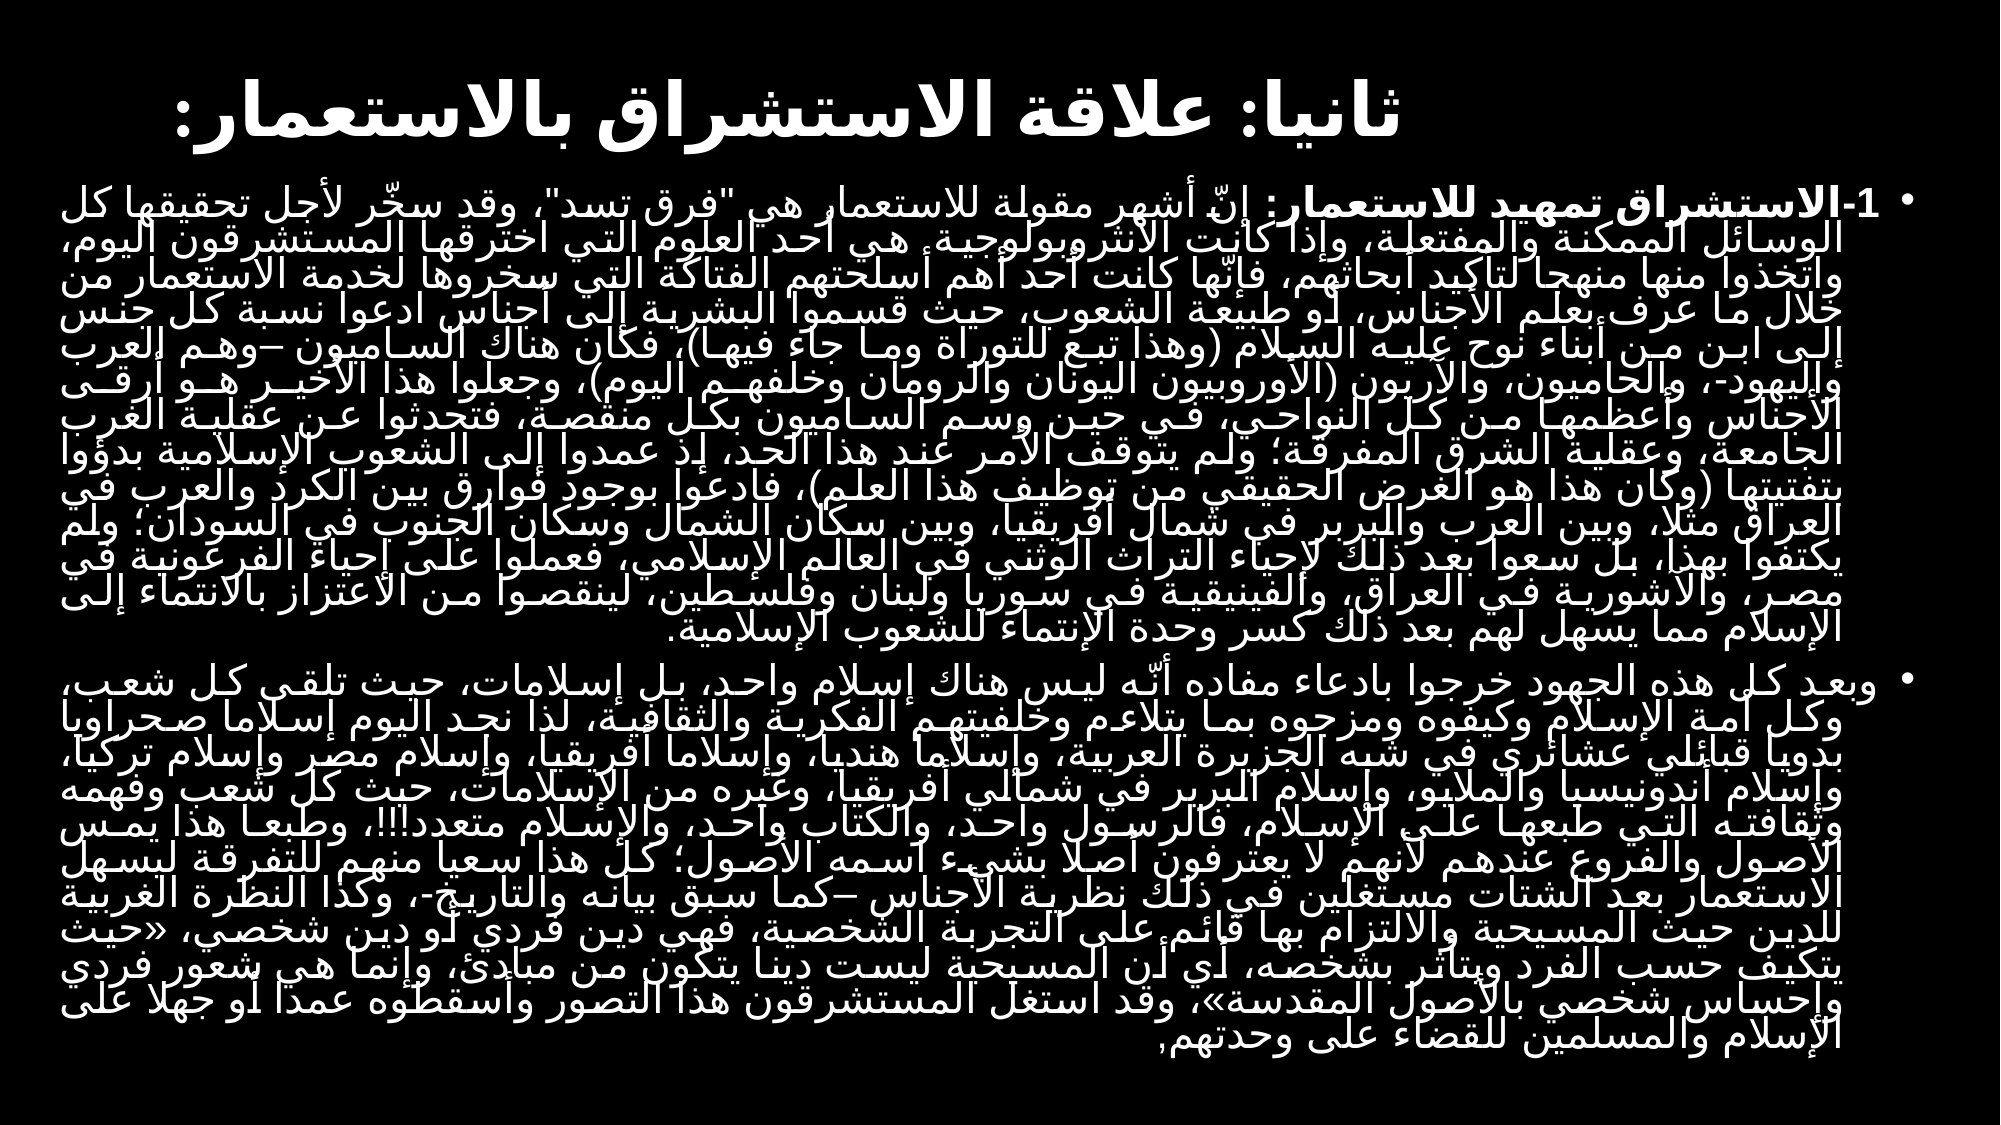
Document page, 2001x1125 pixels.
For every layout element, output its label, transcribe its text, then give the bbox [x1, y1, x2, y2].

list 1-الاستشراق تمهيد للاستعمار: إنّ أشهر مقولة للاستعمار هي "فرق تسد"، وقد سخّر لأجل تحقيقها كل الوسائل الممكنة والمفتعلة، وإذا كانت الأنثروبولوجية هي أحد العلوم التي اخترقها المستشرقون اليوم، واتخذوا منها منهجا لتأكيد أبحاثهم، فإنّها كانت أحد أهم أسلحتهم الفتاكة التي سخروها لخدمة الاستعمار من خلال ما عرف بعلم الأجناس، أو طبيعة الشعوب، حيث قسموا البشرية إلى أجناس ادعوا نسبة كل جنس إلى ابن من أبناء نوح عليه السلام (وهذا تبع للتوراة وما جاء فيها)، فكان هناك الساميون –وهم العرب واليهود-، والحاميون، والآريون (الأوروبيون اليونان والرومان وخلفهم اليوم)، وجعلوا هذا الأخير هو أرقى الأجناس وأعظمها من كل النواحي، في حين وسم الساميون بكل منقصة، فتحدثوا عن عقلية الغرب الجامعة، وعقلية الشرق المفرقة؛ ولم يتوقف الأمر عند هذا الحد، إذ عمدوا إلى الشعوب الإسلامية بدؤوا بتفتيتها (وكان هذا هو الغرض الحقيقي من توظيف هذا العلم)، فادعوا بوجود فوارق بين الكرد والعرب في العراق مثلا، وبين العرب والبربر في شمال أفريقيا، وبين سكان الشمال وسكان الجنوب في السودان؛ ولم يكتفوا بهذا، بل سعوا بعد ذلك لإحياء التراث الوثني في العالم الإسلامي، فعملوا على إحياء الفرعونية في مصر، والآشورية في العراق، والفينيقية في سوريا ولبنان وفلسطين، لينقصوا من الاعتزاز بالانتماء إلى الإسلام مما يسهل لهم بعد ذلك كسر وحدة الإنتماء للشعوب الإسلامية. وبعد كل هذه الجهود خرجوا بادعاء مفاده أنّه ليس هناك إسلام واحد، بل إسلامات، حيث تلقى كل شعب، وكل أمة الإسلام وكيفوه ومزجوه بما يتلاءم وخلفيتهم الفكرية والثقافية، لذا نجد اليوم إسلاما صحراويا بدويا قبائلي عشائري في شبه الجزيرة العربية، وإسلاما هنديا، وإسلاما أفريقيا، وإسلام مصر وإسلام تركيا، وإسلام أندونيسيا والملايو، وإسلام البربر في شمالي أفريقيا، وغيره من الإسلامات، حيث كل شعب وفهمه وثقافته التي طبعها على الإسلام، فالرسول واحد، والكتاب واحد، والإسلام متعدد!!!، وطبعا هذا يمس الأصول والفروع عندهم لأنهم لا يعترفون أصلا بشيء اسمه الأصول؛ كل هذا سعيا منهم للتفرقة ليسهل الاستعمار بعد الشتات مستغلين في ذلك نظرية الأجناس –كما سبق بيانه والتاريخ-، وكذا النظرة الغربية للدين حيث المسيحية والالتزام بها قائم على التجربة الشخصية، فهي دين فردي أو دين شخصي، «حيث يتكيف حسب الفرد ويتأثر بشخصه، أي أن المسيحية ليست دينا يتكون من مبادئ، وإنما هي شعور فردي وإحساس شخصي بالأصول المقدسة»، وقد استغل المستشرقون هذا التصور وأسقطوه عمدا أو جهلا على الإسلام والمسلمين للقضاء على وحدتهم, [44, 181, 1929, 1074]
title ثانيا: علاقة الاستشراق بالاستعمار: [137, 59, 1863, 165]
